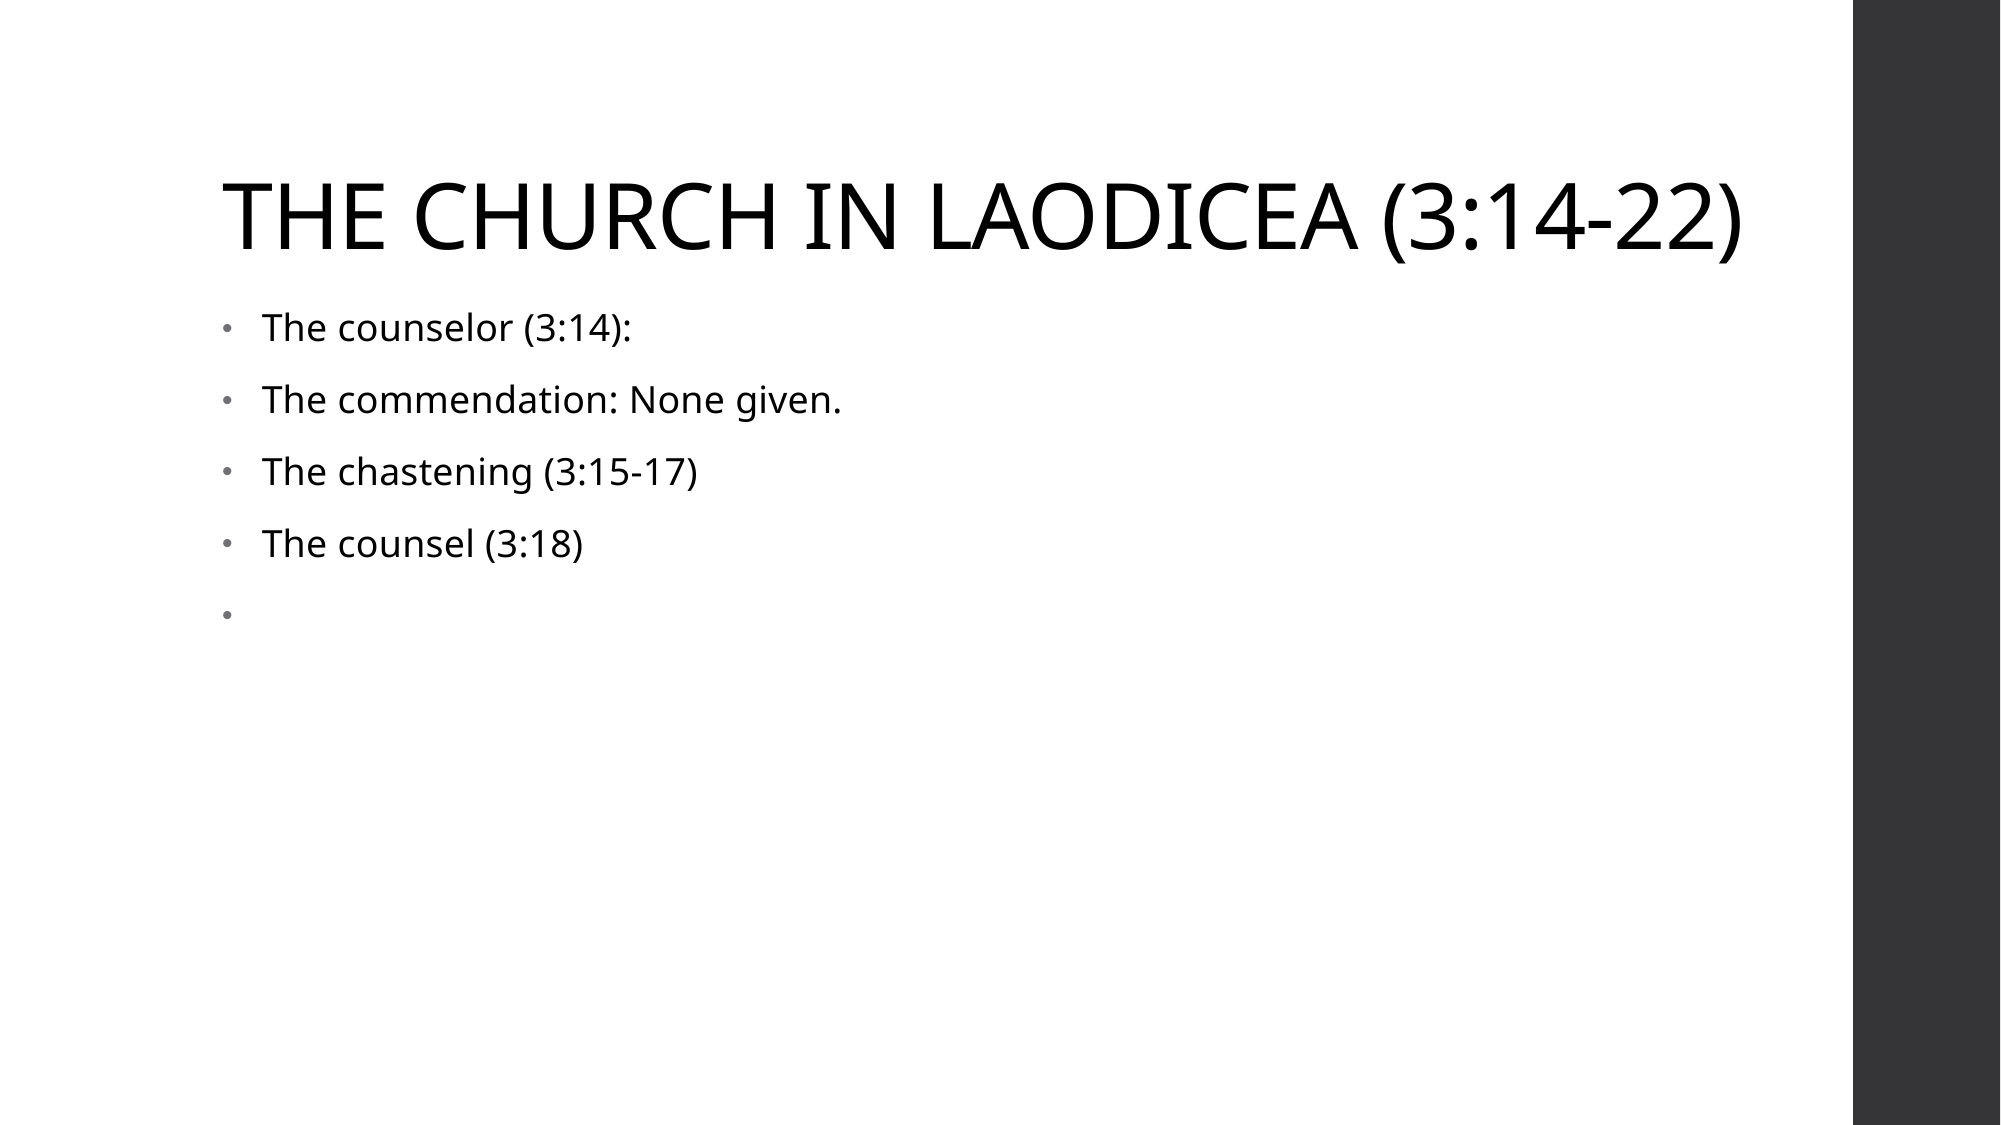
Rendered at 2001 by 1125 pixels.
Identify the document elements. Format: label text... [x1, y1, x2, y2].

list The counselor (3:14): The commendation: None given. The chastening (3:15-17) The counsel (3:18) [206, 299, 1617, 1014]
title THE CHURCH IN LAODICEA (3:14-22) [206, 60, 1797, 278]
